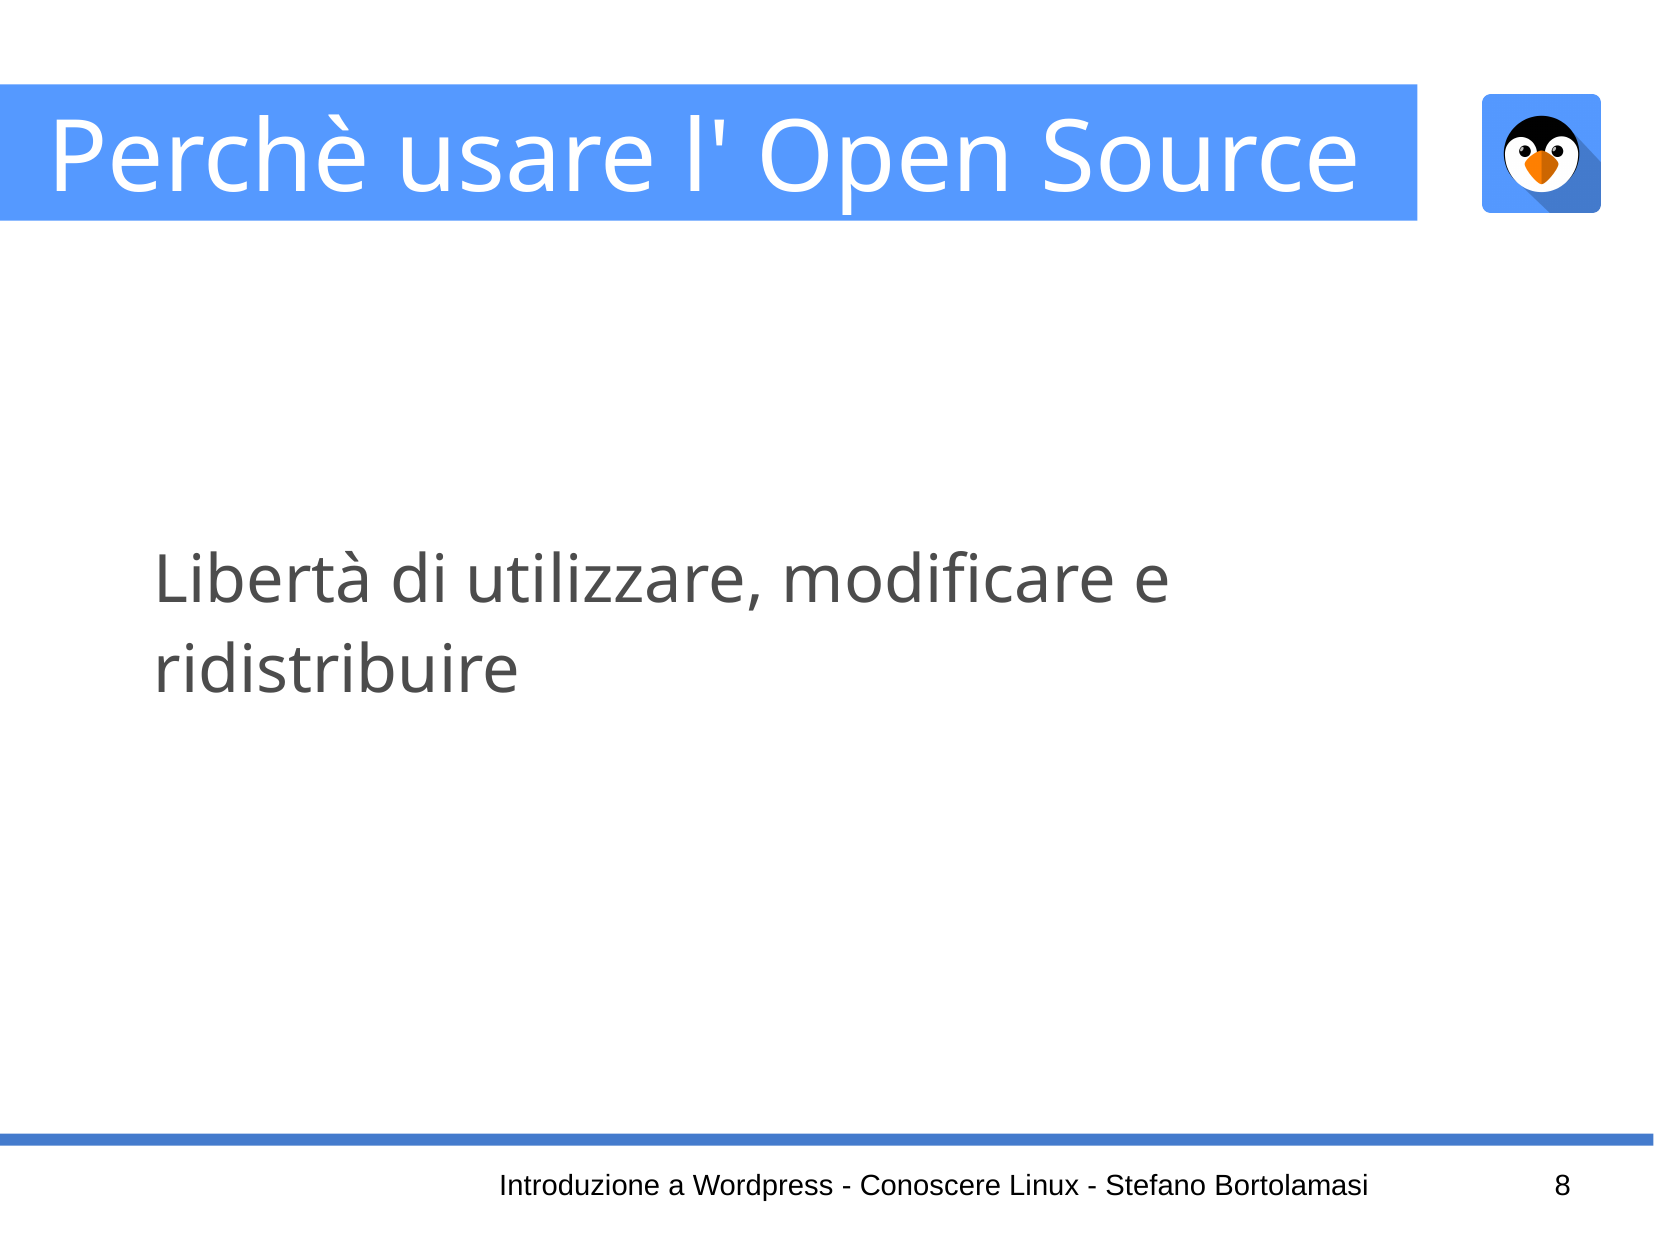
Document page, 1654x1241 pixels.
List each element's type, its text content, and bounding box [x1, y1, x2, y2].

list Libertà di utilizzare, modificare e ridistribuire [82, 290, 1538, 1010]
picture [1482, 94, 1601, 213]
title Perchè usare l' Open Source [0, 91, 1418, 214]
